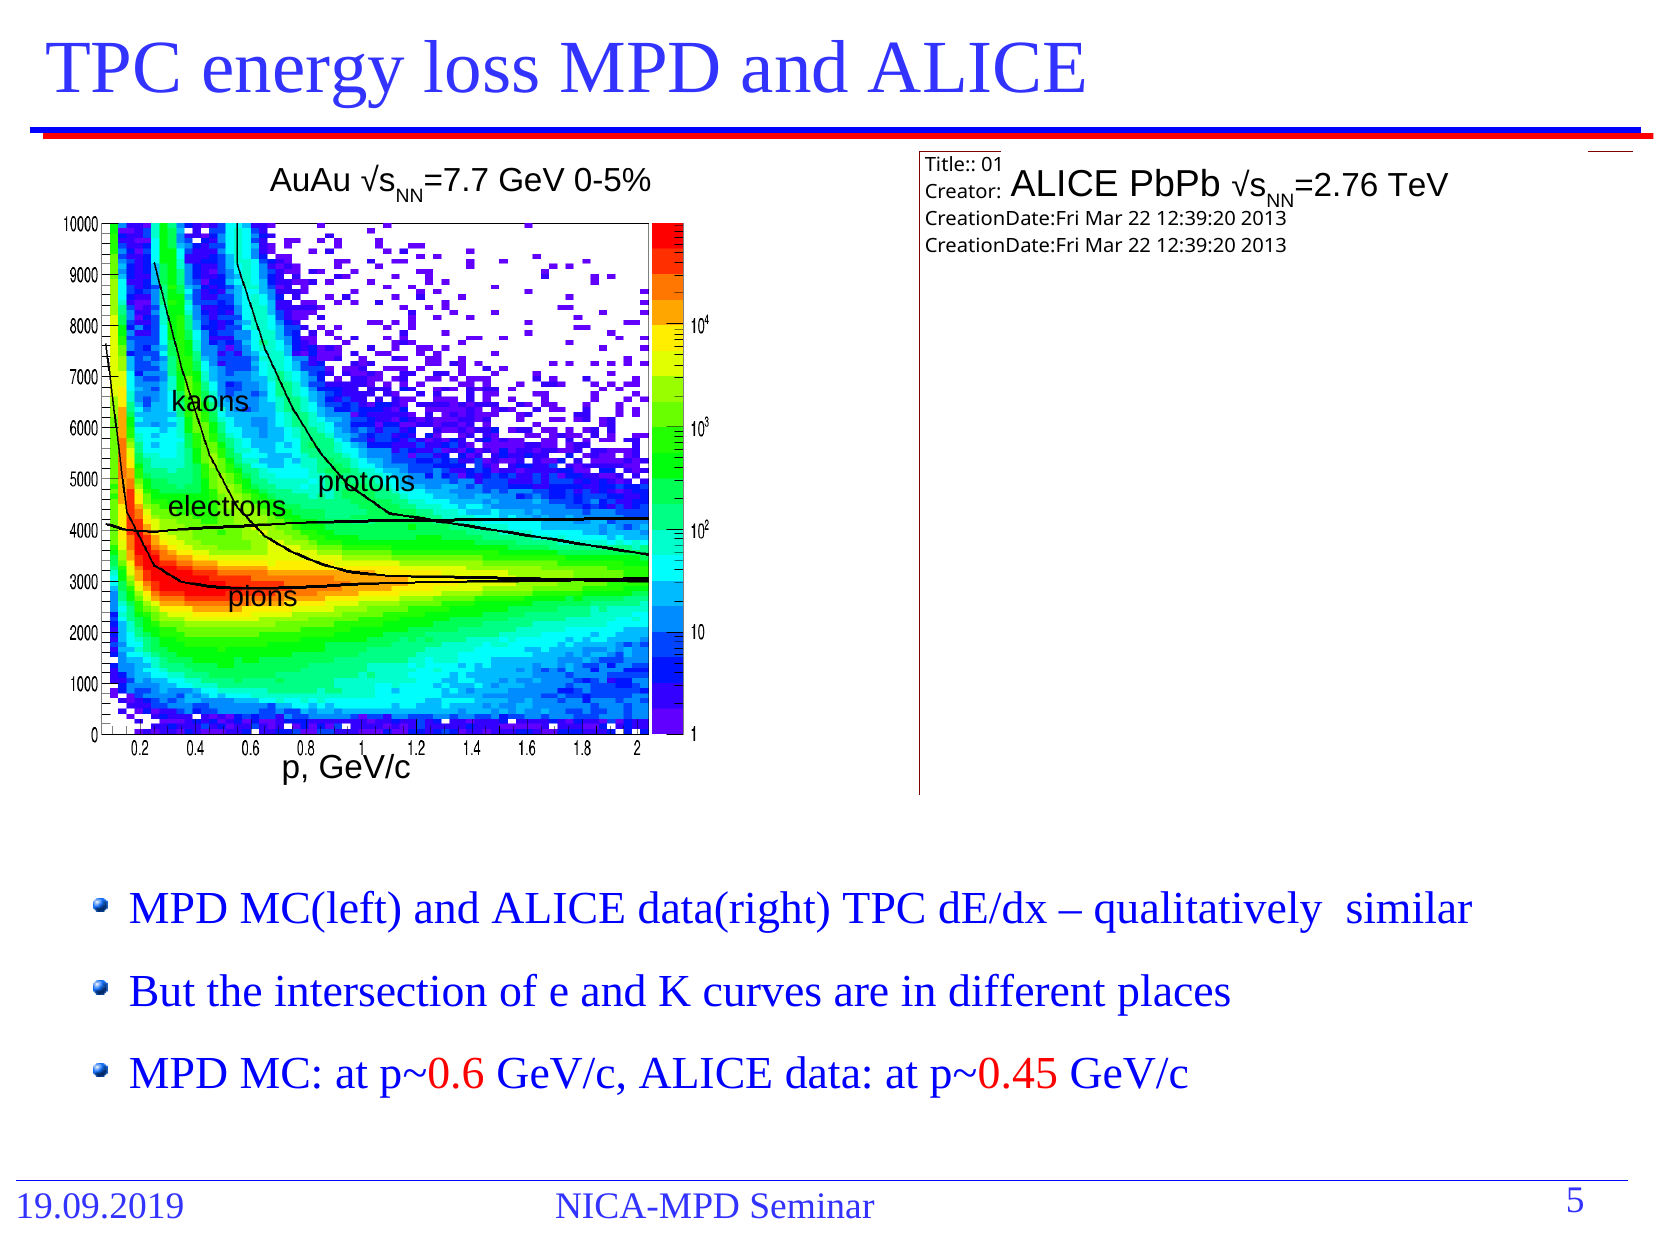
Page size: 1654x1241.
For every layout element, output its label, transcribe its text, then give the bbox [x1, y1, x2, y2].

text_box protons [303, 458, 454, 508]
text_box pions [213, 572, 323, 628]
text_box electrons [153, 482, 334, 538]
text_box AuAu √sNN=7.7 GeV 0-5% [255, 150, 676, 214]
text_box MPD MC(left) and ALICE data(right) TPC dE/dx – qualitatively similar But the intersection of e and K curves are in different places MPD MC: at p~0.6 GeV/c, ALICE data: at p~0.45 GeV/c [78, 797, 1497, 1195]
text_box TPC energy loss MPD and ALICE [30, 17, 1360, 132]
text_box ALICE PbPb √sNN=2.76 TeV [995, 151, 1481, 219]
text_box [1001, 149, 1588, 200]
text_box kaons [156, 378, 290, 429]
text_box p, GeV/c [266, 741, 436, 796]
picture [918, 149, 1633, 795]
picture [33, 159, 717, 798]
